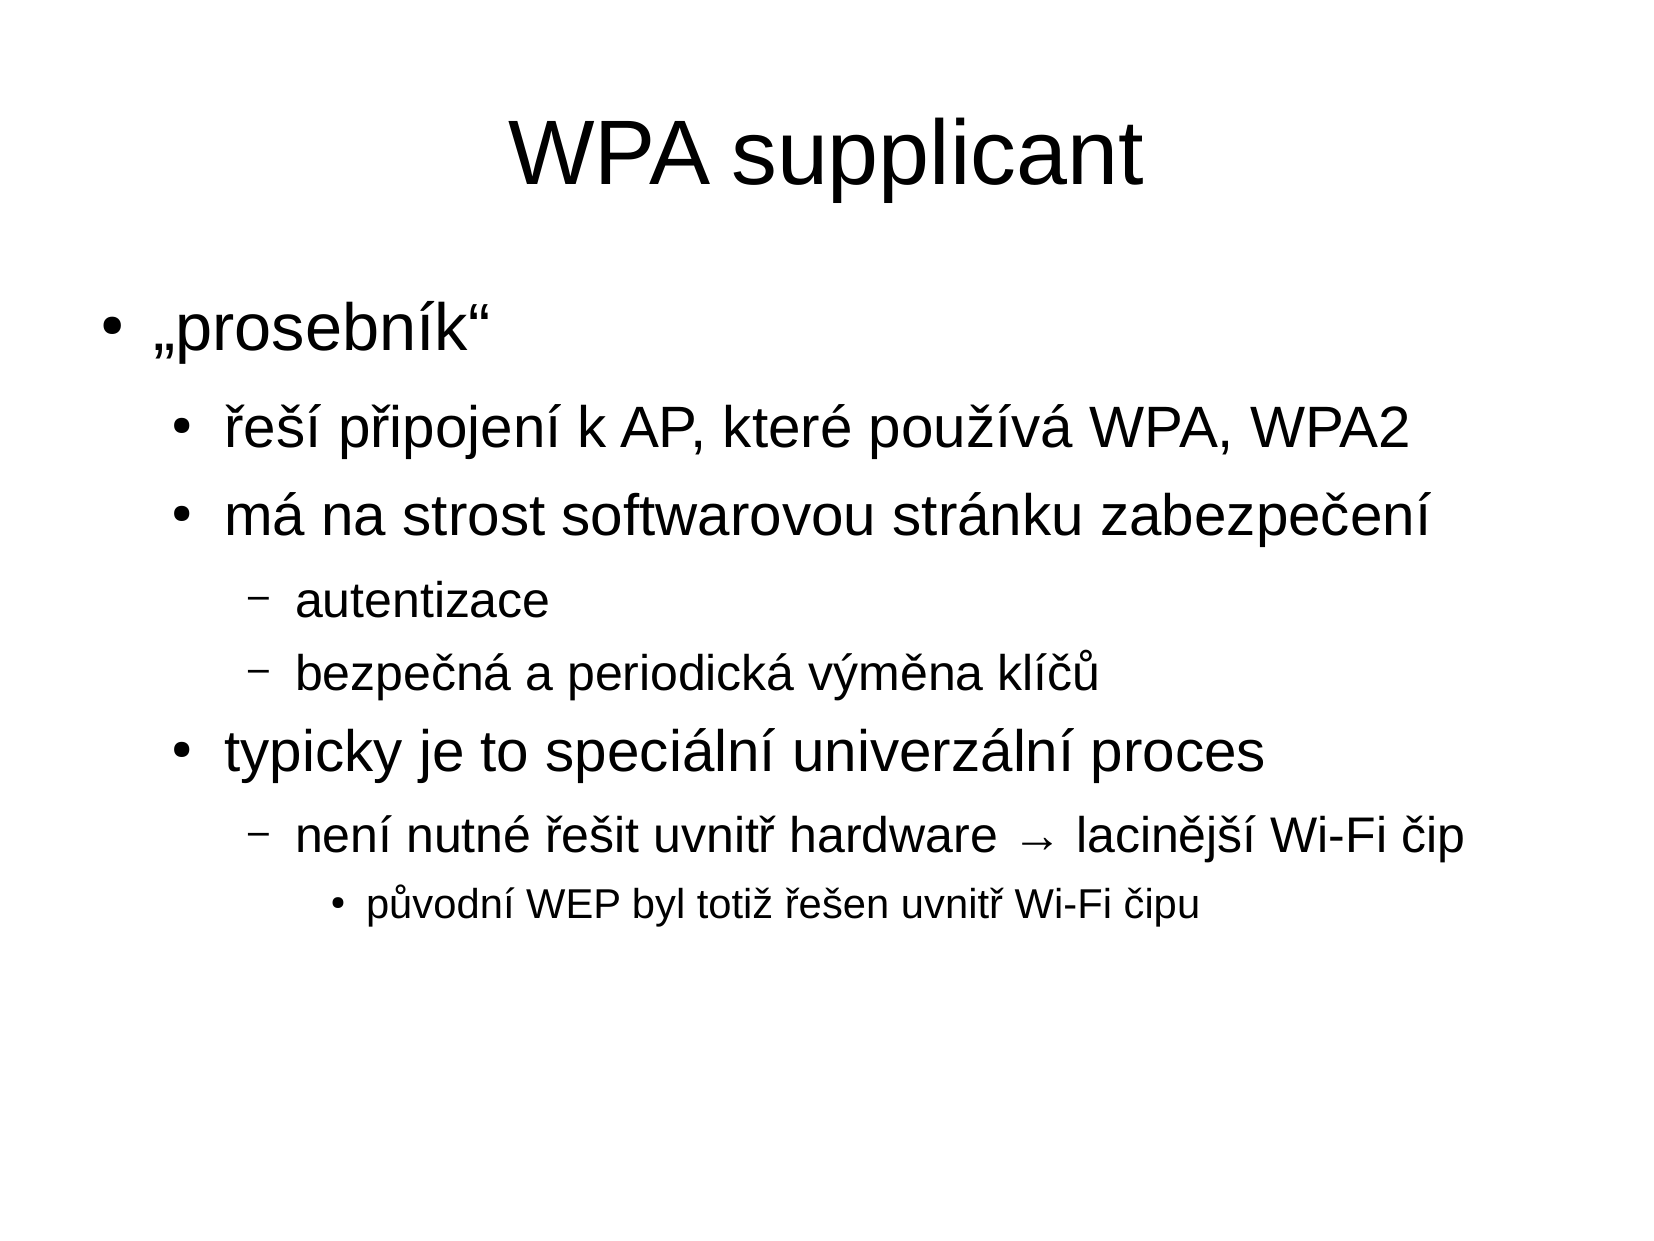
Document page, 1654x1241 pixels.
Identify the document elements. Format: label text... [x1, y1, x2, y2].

title WPA supplicant [82, 49, 1571, 257]
list „prosebník“ řeší připojení k AP, které používá WPA, WPA2 má na strost softwarovou stránku zabezpečení autentizace bezpečná a periodická výměna klíčů typicky je to speciální univerzální proces není nutné řešit uvnitř hardware → lacinější Wi-Fi čip původní WEP byl totiž řešen uvnitř Wi-Fi čipu [82, 290, 1571, 1109]
